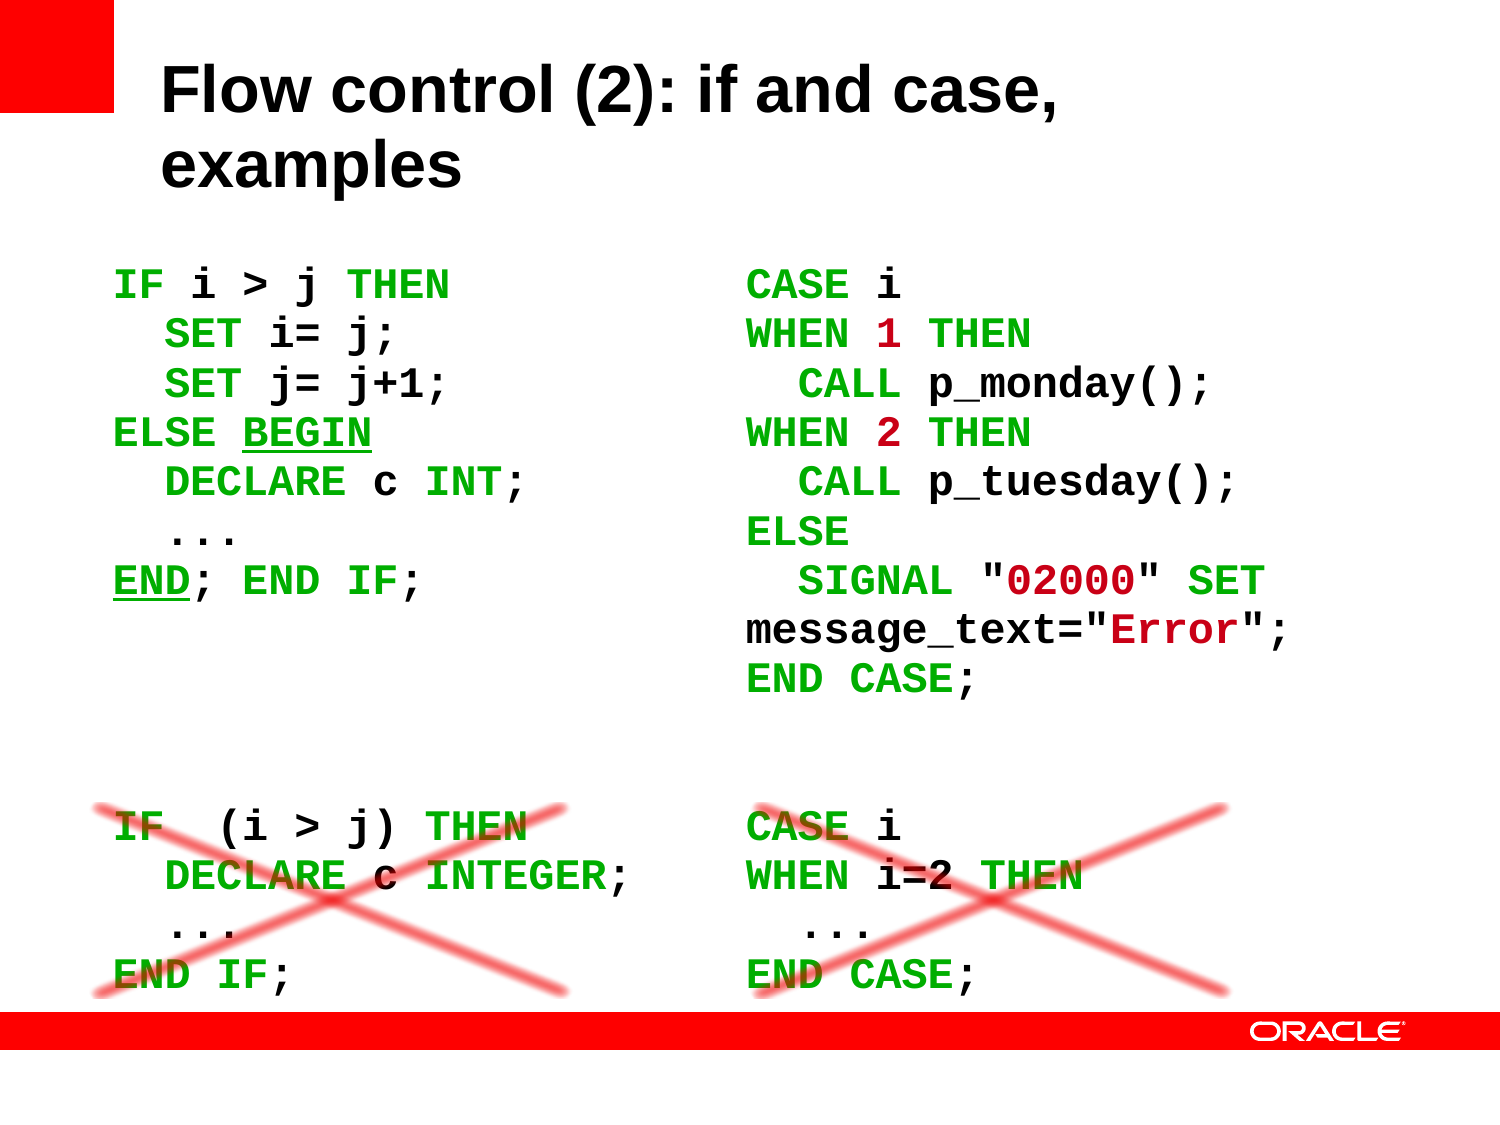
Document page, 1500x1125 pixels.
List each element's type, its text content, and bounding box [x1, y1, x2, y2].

picture [86, 802, 577, 999]
picture [0, 0, 114, 113]
picture [747, 802, 1238, 999]
list IF i > j THEN SET i= j; SET j= j+1; ELSE BEGIN DECLARE c INT; ... END; END IF; IF (i > j) THEN DECLARE c INTEGER; ... END IF; [112, 262, 716, 1005]
title Flow control (2): if and case, examples [145, 42, 1390, 213]
picture [0, 1012, 1500, 1050]
list CASE i WHEN 1 THEN CALL p_monday(); WHEN 2 THEN CALL p_tuesday(); ELSE SIGNAL "02000" SET message_text="Error"; END CASE; CASE i WHEN i=2 THEN ... END CASE; [745, 262, 1350, 1005]
